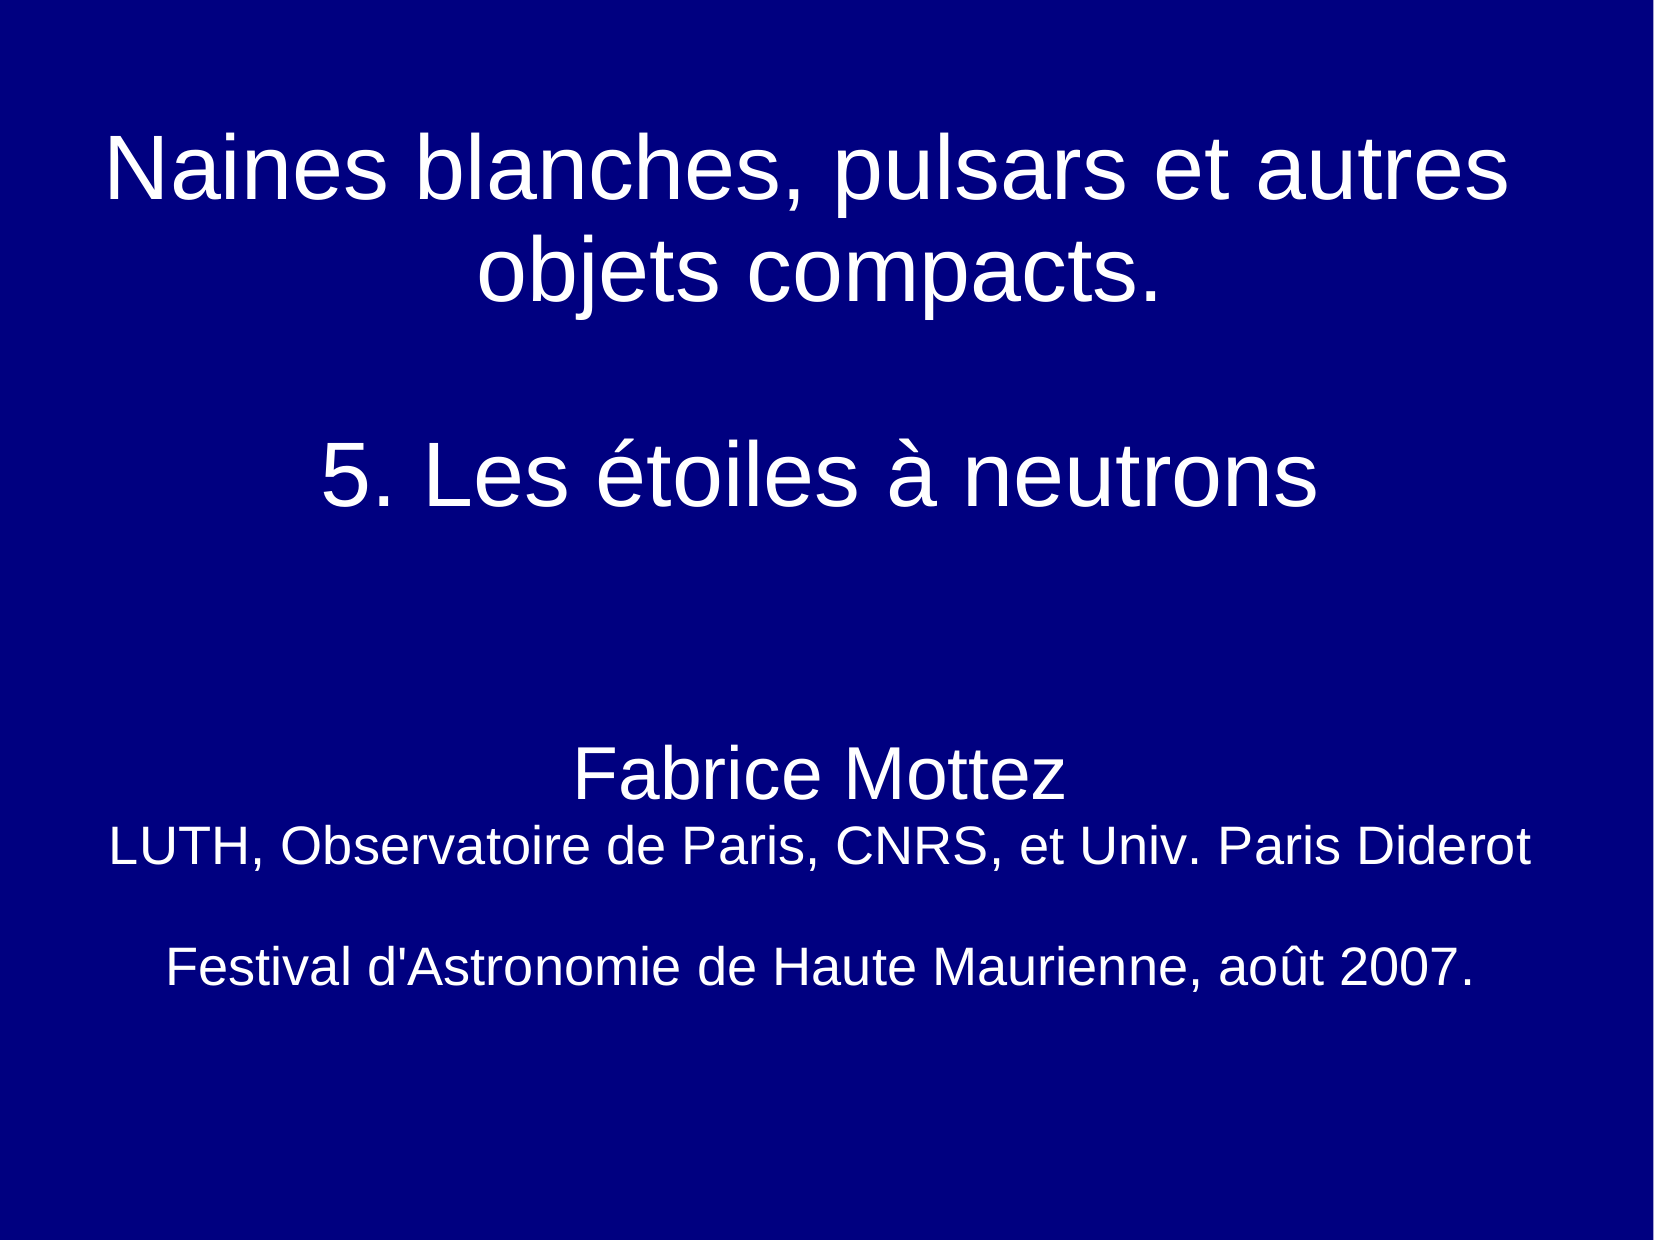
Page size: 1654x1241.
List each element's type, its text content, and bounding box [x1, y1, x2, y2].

title Naines blanches, pulsars et autres objets compacts. 5. Les étoiles à neutrons Fabrice Mottez LUTH, Observatoire de Paris, CNRS, et Univ. Paris Diderot Festival d'Astronomie de Haute Maurienne, août 2007. [76, 116, 1565, 997]
